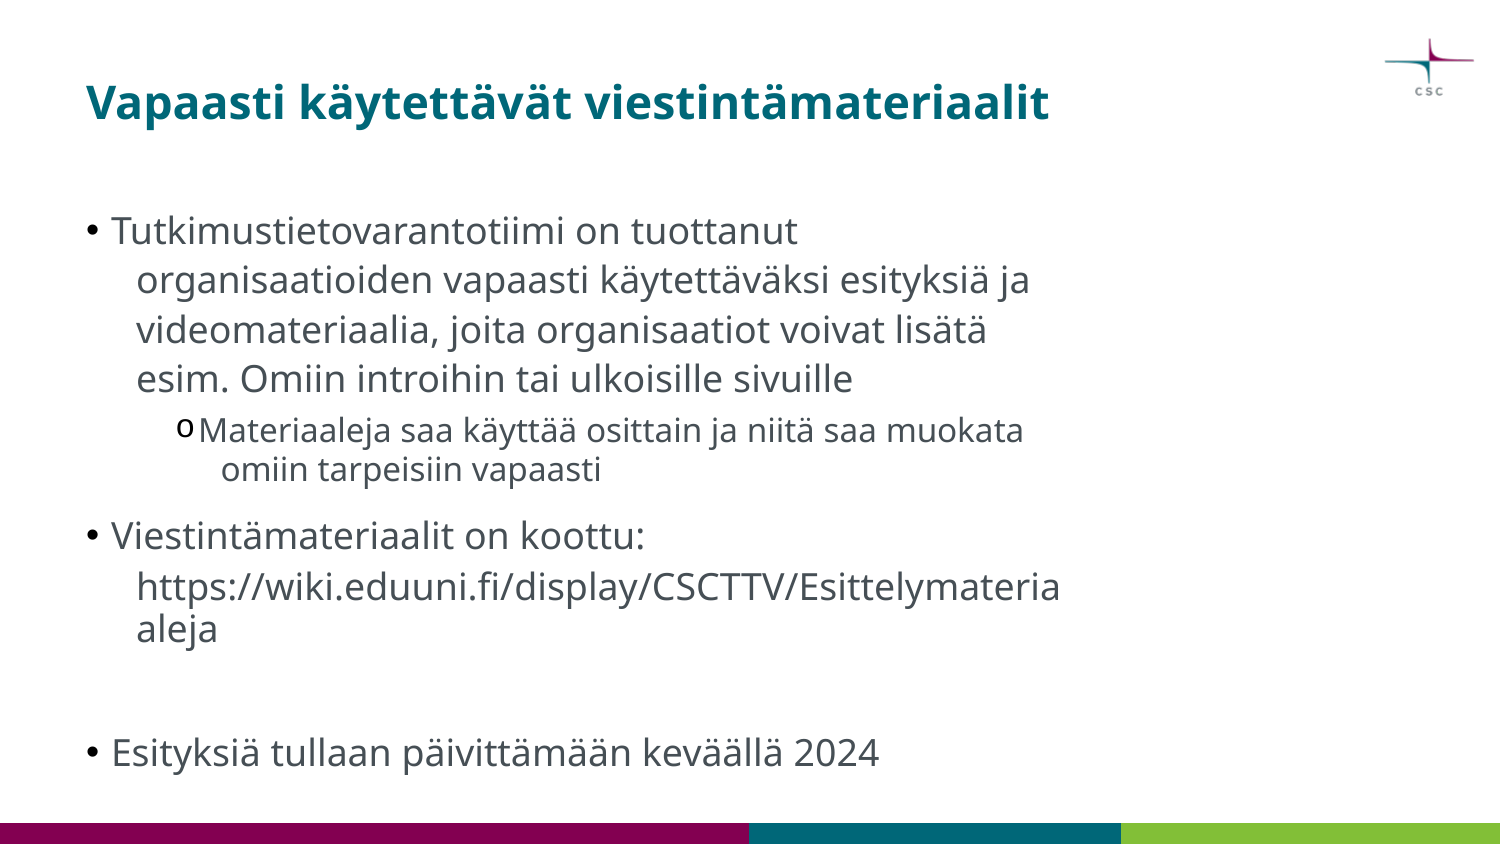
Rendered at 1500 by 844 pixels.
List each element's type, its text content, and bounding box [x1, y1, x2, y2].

title Vapaasti käytettävät viestintämateriaalit [75, 30, 1346, 172]
list Tutkimustietovarantotiimi on tuottanut organisaatioiden vapaasti käytettäväksi esityksiä ja videomateriaalia, joita organisaatiot voivat lisätä esim. Omiin introihin tai ulkoisille sivuille Materiaaleja saa käyttää osittain ja niitä saa muokata omiin tarpeisiin vapaasti Viestintämateriaalit on koottu: https://wiki.eduuni.fi/display/CSCTTV/Esittelymateriaaleja Esityksiä tullaan päivittämään keväällä 2024 [75, 197, 1087, 754]
